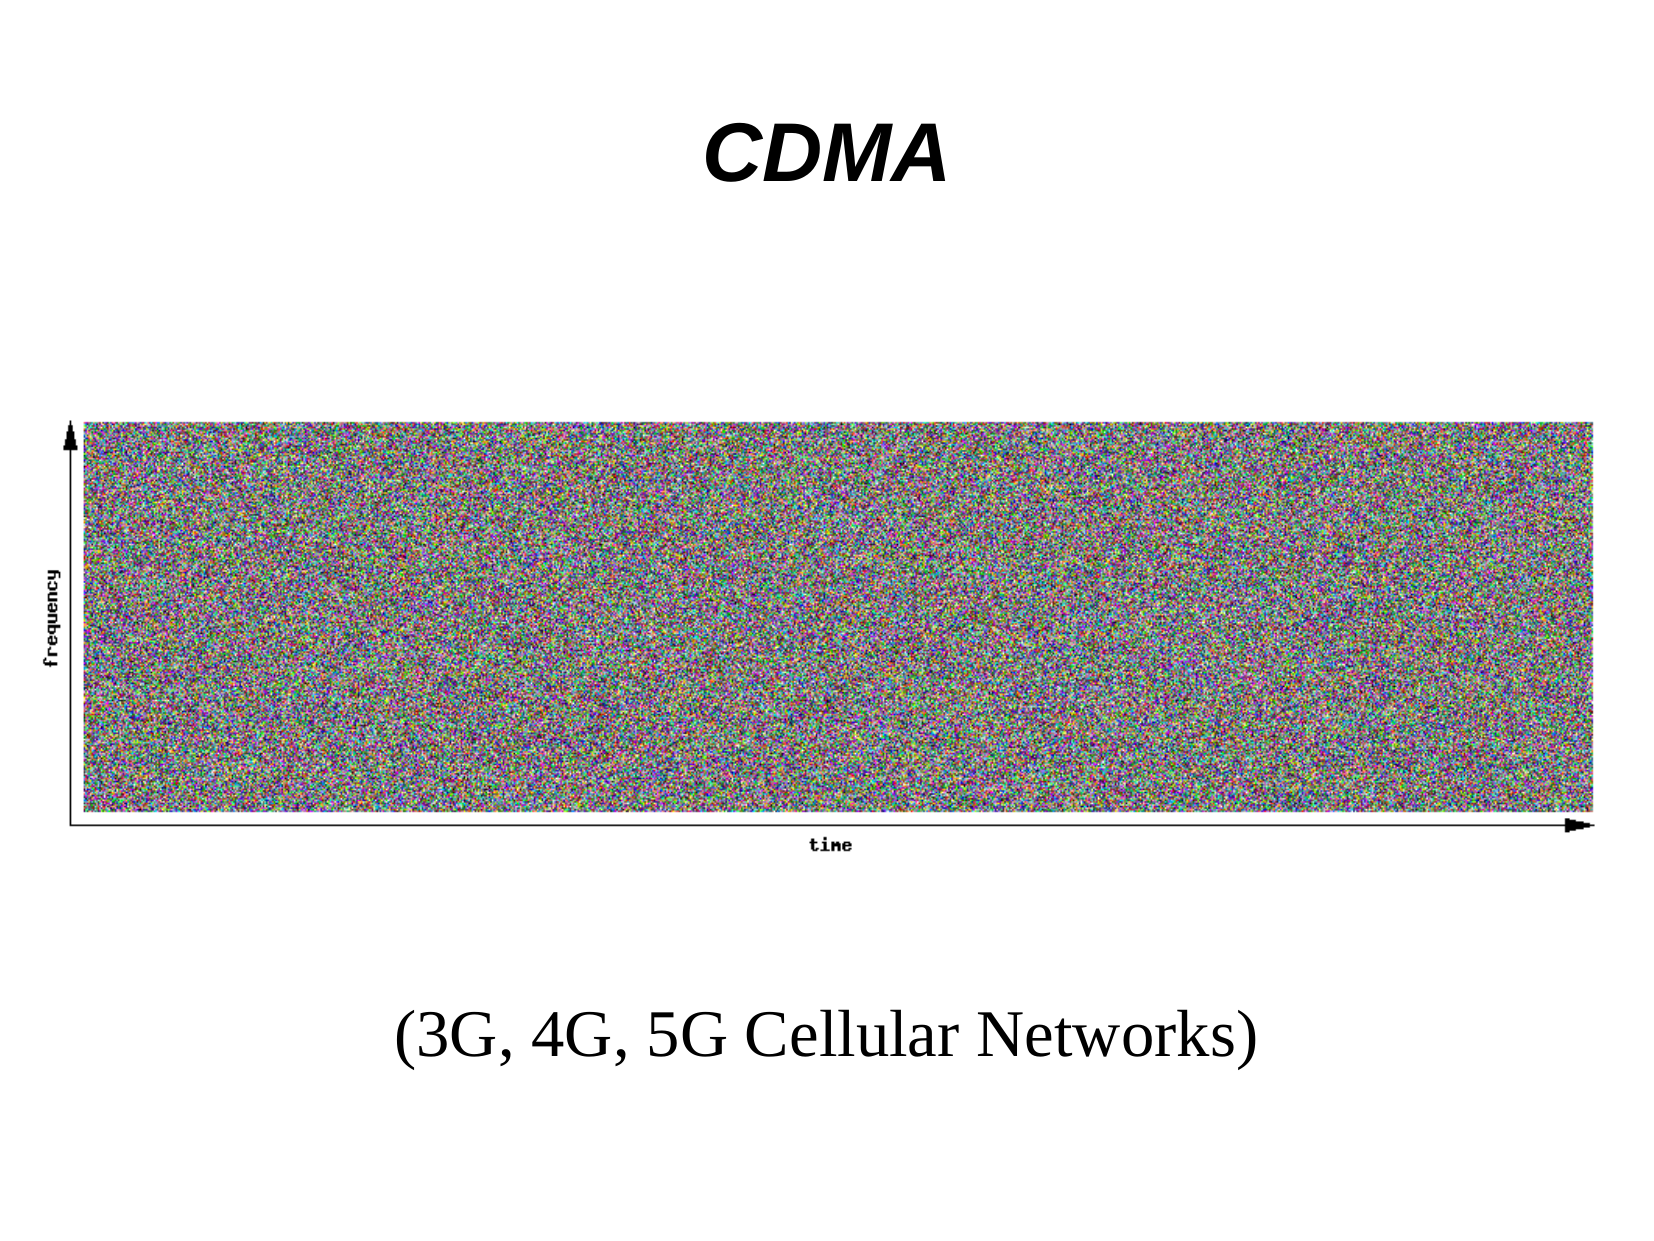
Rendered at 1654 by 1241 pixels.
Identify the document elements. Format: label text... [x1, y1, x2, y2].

title CDMA [82, 49, 1571, 257]
text_box (3G, 4G, 5G Cellular Networks) [82, 915, 1571, 1152]
picture [31, 388, 1626, 856]
